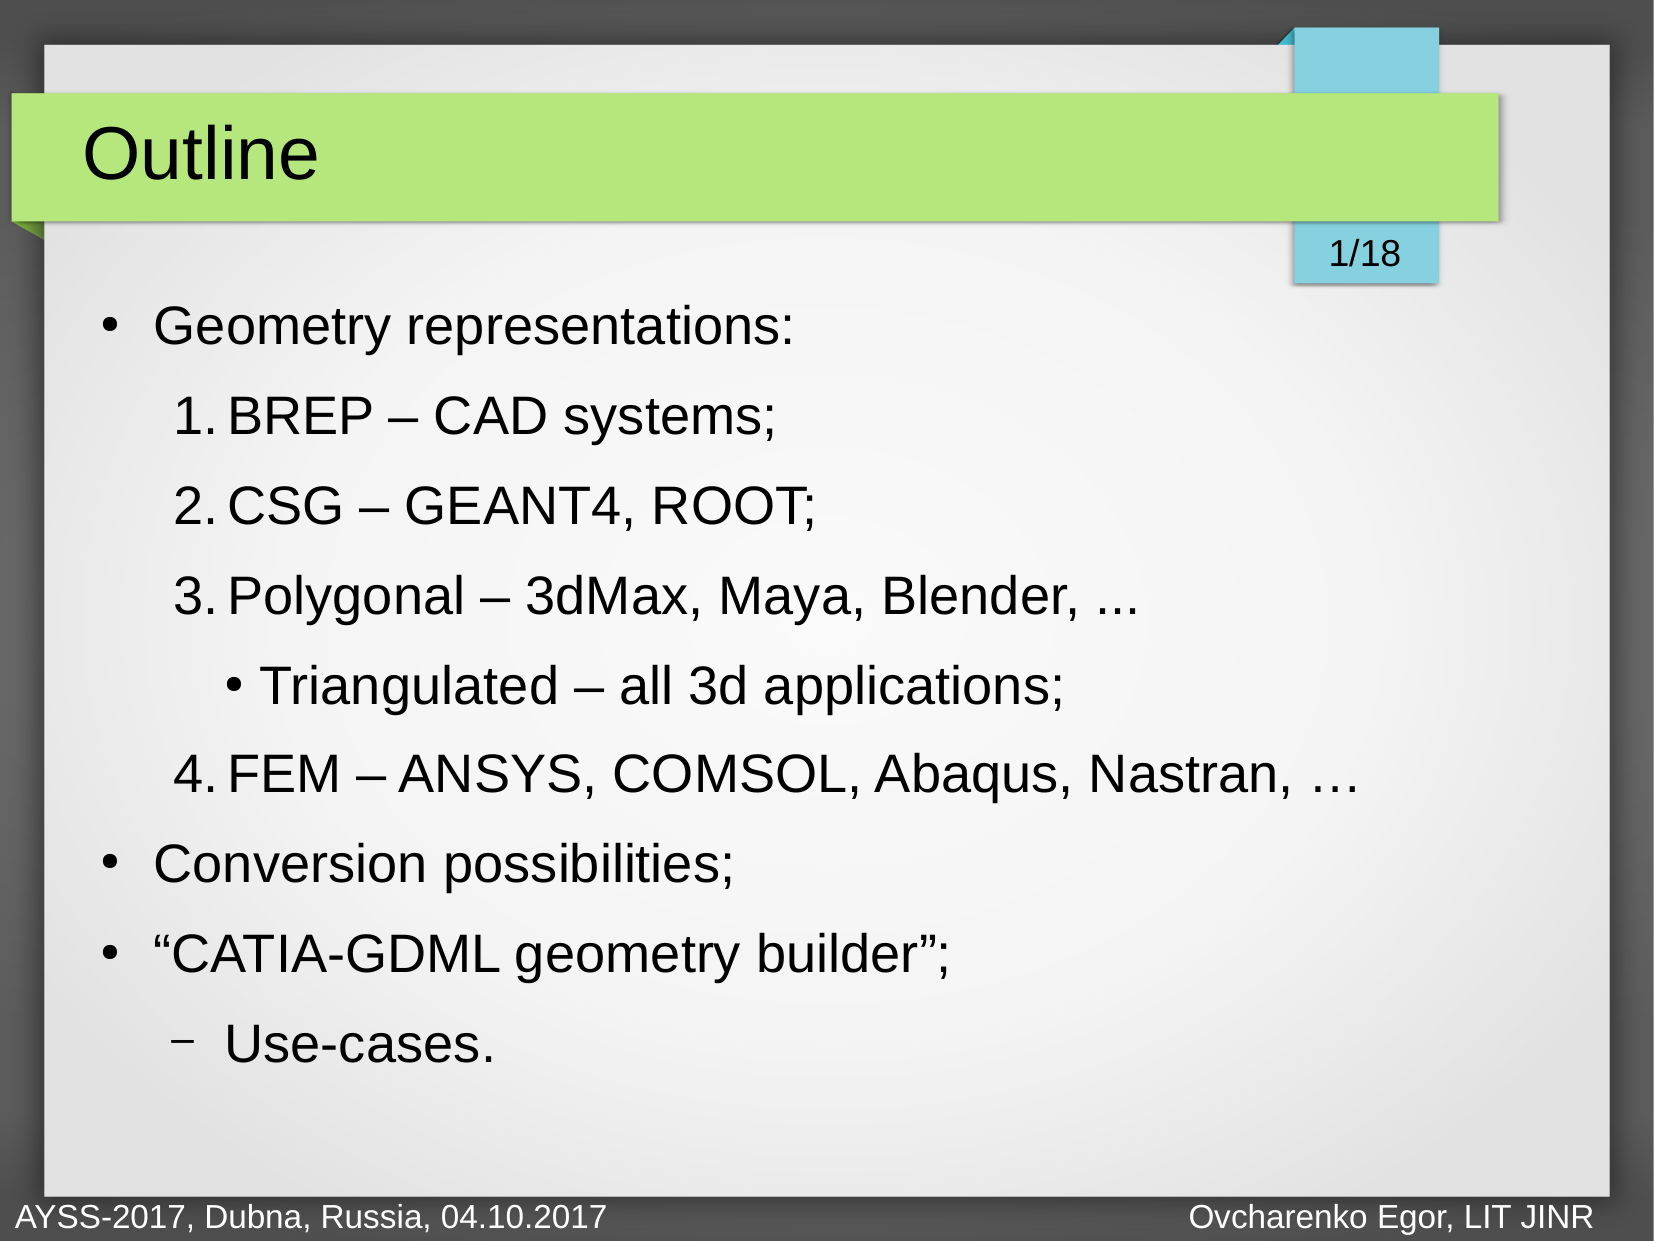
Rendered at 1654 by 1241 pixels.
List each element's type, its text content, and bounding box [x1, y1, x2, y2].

text_box 1/18 [1290, 225, 1441, 282]
list Geometry representations: BREP – CAD systems; CSG – GEANT4, ROOT; Polygonal – 3dMax, Maya, Blender, ... Triangulated – all 3d applications; FEM – ANSYS, COMSOL, Abaqus, Nastran, … Conversion possibilities; “CATIA-GDML geometry builder”; Use-cases. [82, 295, 1571, 1141]
picture [0, 0, 1654, 1241]
text_box AYSS-2017, Dubna, Russia, 04.10.2017 Ovcharenko Egor, LIT JINR [0, 1190, 1612, 1241]
title Outline [82, 94, 1264, 213]
